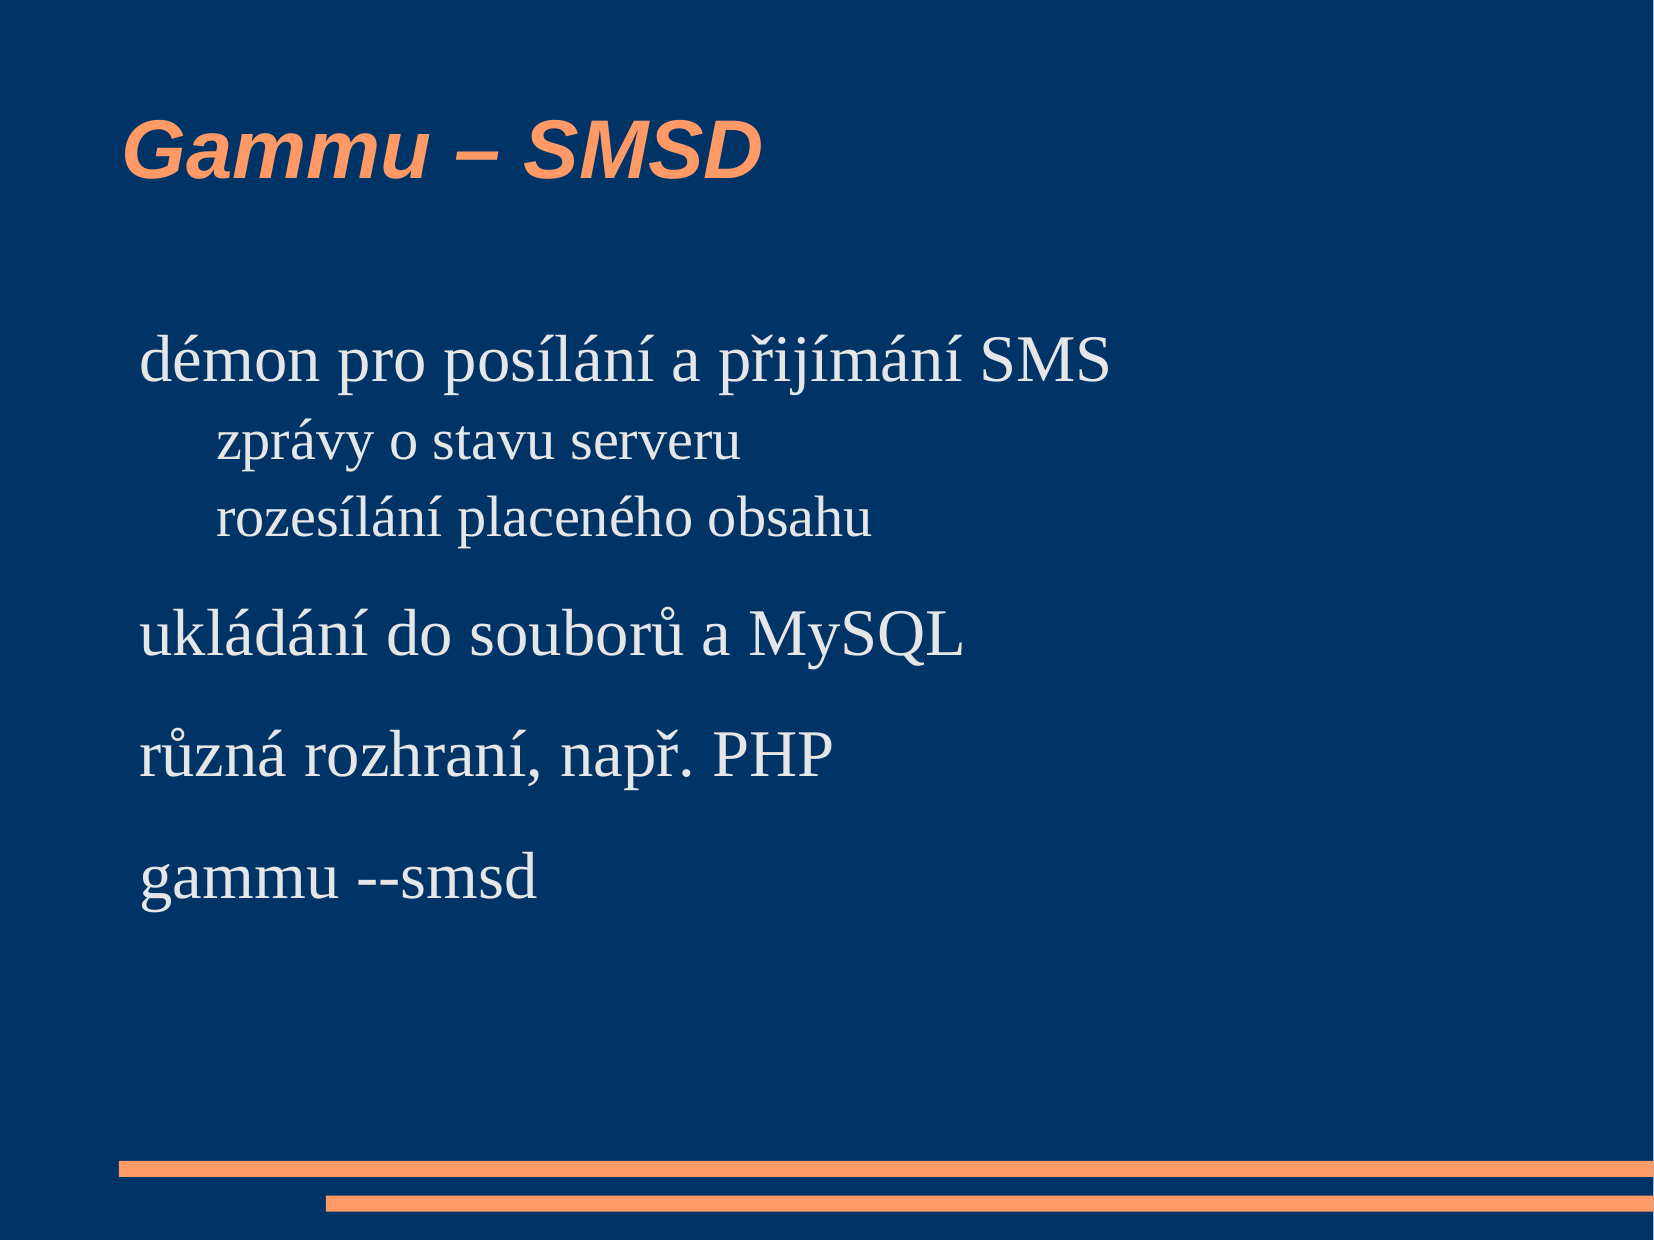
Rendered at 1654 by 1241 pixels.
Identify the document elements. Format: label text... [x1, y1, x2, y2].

list démon pro posílání a přijímání SMS zprávy o stavu serveru rozesílání placeného obsahu ukládání do souborů a MySQL různá rozhraní, např. PHP gammu --smsd [121, 322, 1561, 1133]
title Gammu – SMSD [121, 46, 1534, 254]
